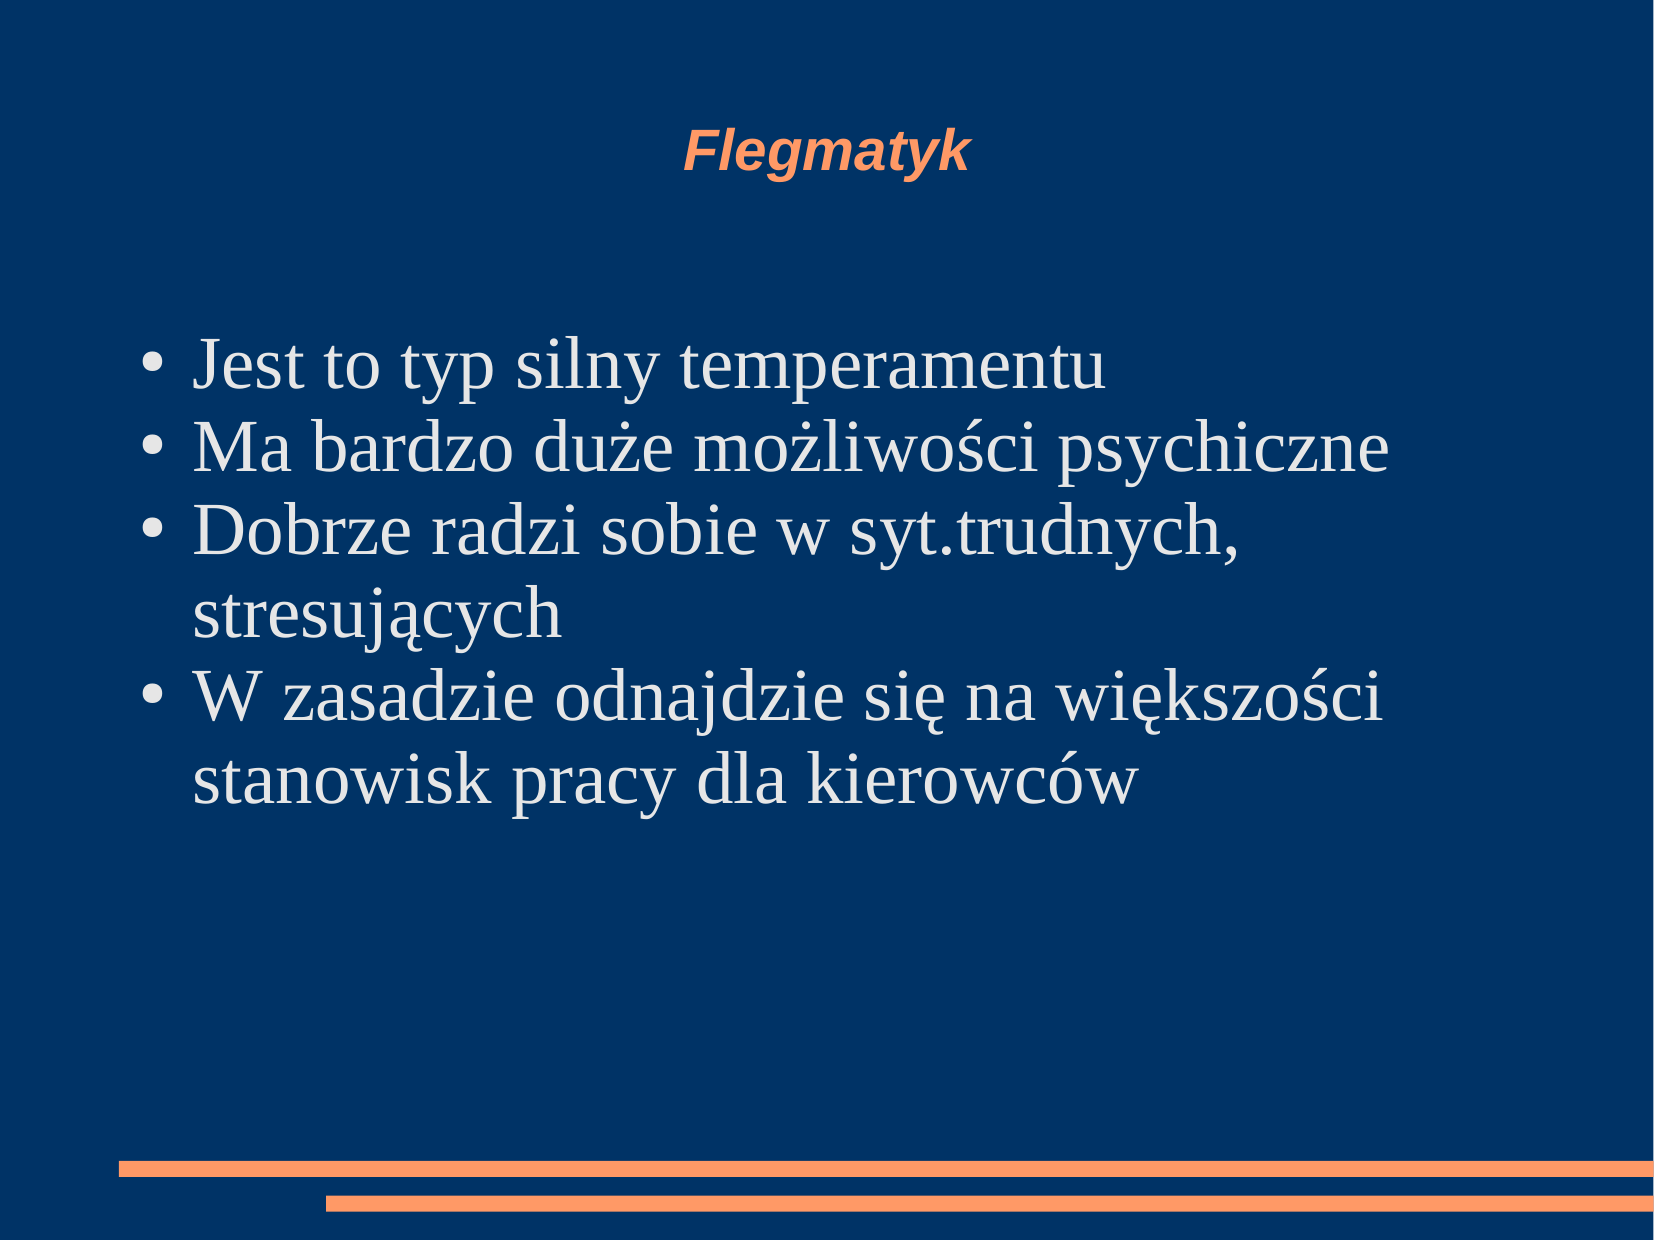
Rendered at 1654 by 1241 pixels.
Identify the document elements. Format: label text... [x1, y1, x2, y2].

list Jest to typ silny temperamentu Ma bardzo duże możliwości psychiczne Dobrze radzi sobie w syt.trudnych, stresujących W zasadzie odnajdzie się na większości stanowisk pracy dla kierowców [121, 322, 1561, 1132]
title Flegmatyk [121, 46, 1534, 254]
